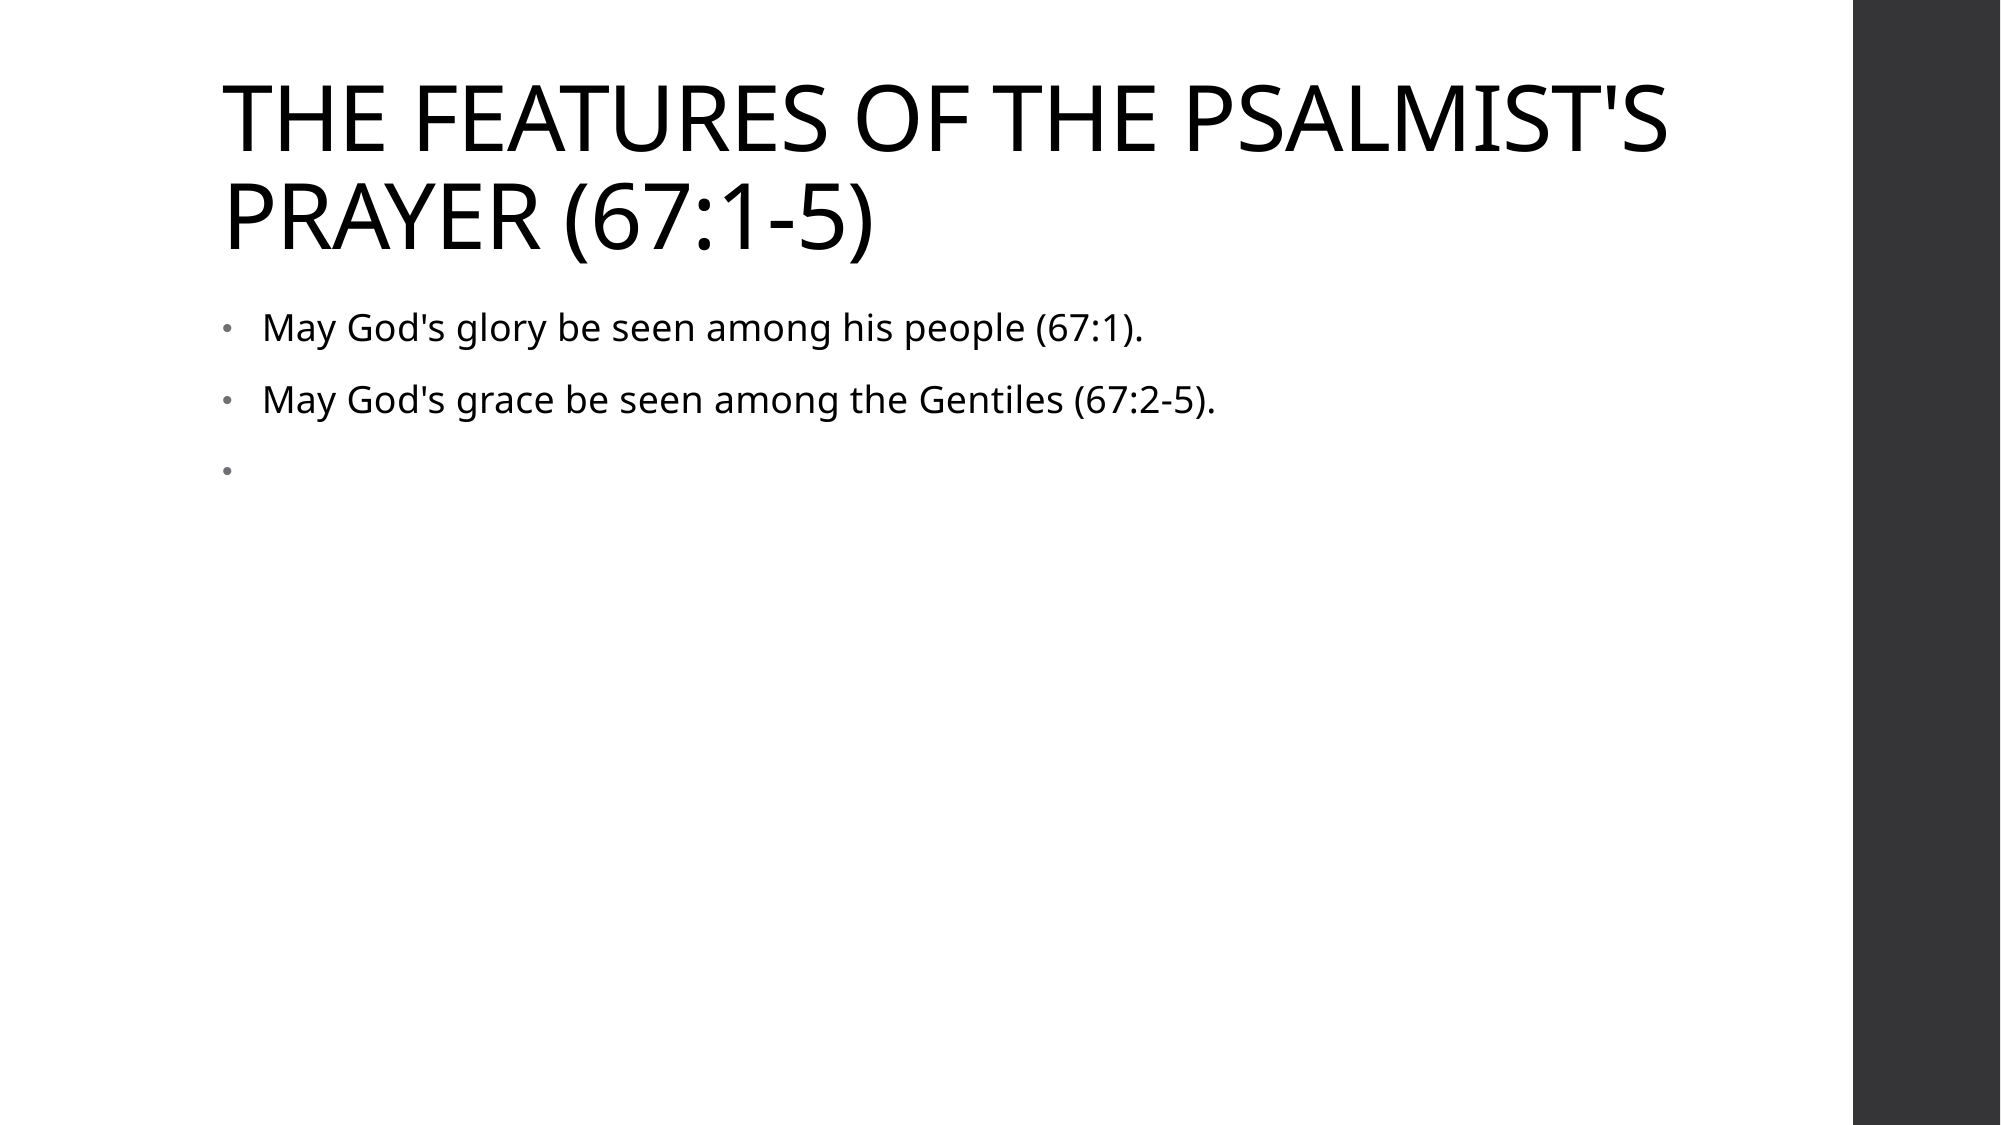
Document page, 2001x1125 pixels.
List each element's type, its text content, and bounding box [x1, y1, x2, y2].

list May God's glory be seen among his people (67:1). May God's grace be seen among the Gentiles (67:2-5). [206, 299, 1617, 1014]
title THE FEATURES OF THE PSALMIST'S PRAYER (67:1-5) [206, 60, 1797, 278]
